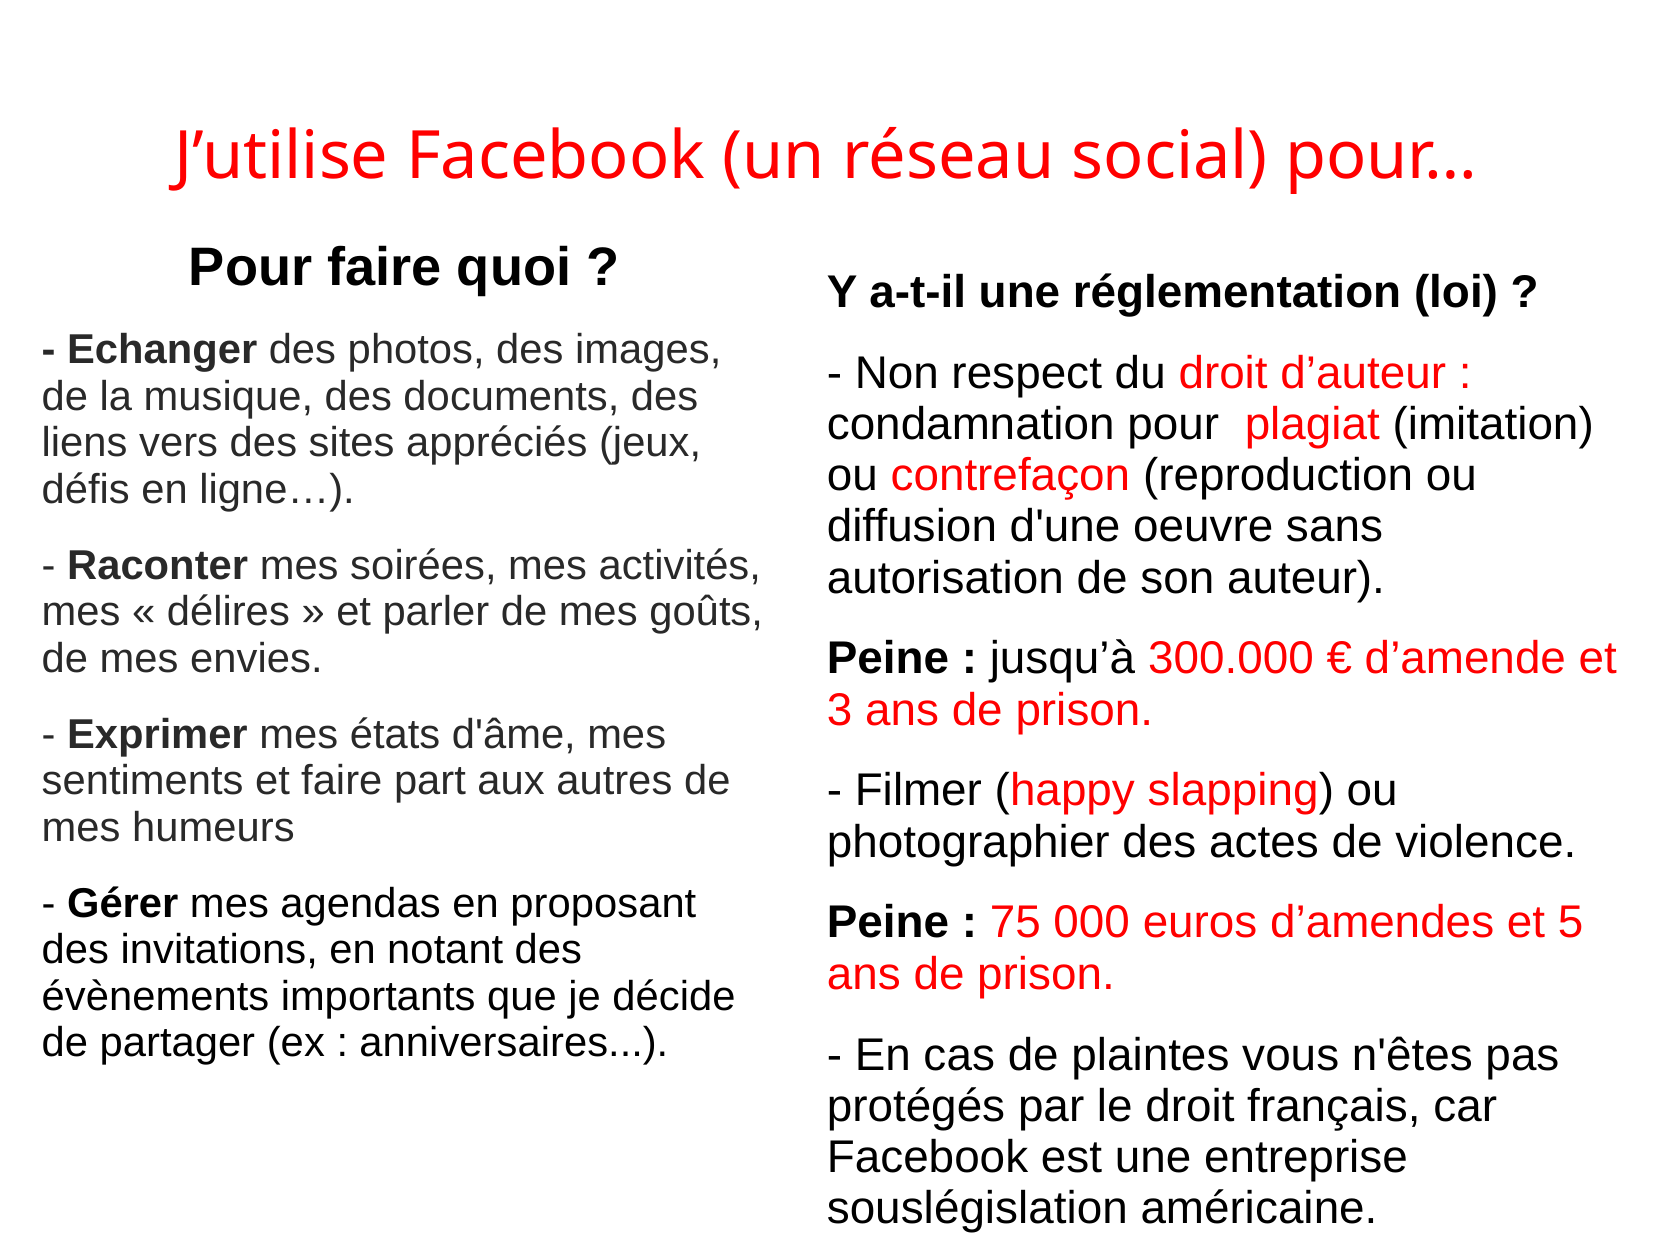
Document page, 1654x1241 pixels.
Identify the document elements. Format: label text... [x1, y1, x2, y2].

list Pour faire quoi ? - Echanger des photos, des images, de la musique, des documents, des liens vers des sites appréciés (jeux, défis en ligne…). - Raconter mes soirées, mes activités, mes « délires » et parler de mes goûts, de mes envies. - Exprimer mes états d'âme, mes sentiments et faire part aux autres de mes humeurs - Gérer mes agendas en proposant des invitations, en notant des évènements importants que je décide de partager (ex : anniversaires...). [41, 236, 768, 1076]
title J’utilise Facebook (un réseau social) pour… [82, 56, 1571, 250]
list Y a-t-il une réglementation (loi) ? - Non respect du droit d’auteur : condamnation pour plagiat (imitation) ou contrefaçon (reproduction ou diffusion d'une oeuvre sans autorisation de son auteur). Peine : jusqu’à 300.000 € d’amende et 3 ans de prison. - Filmer (happy slapping) ou photographier des actes de violence. Peine : 75 000 euros d’amendes et 5 ans de prison. - En cas de plaintes vous n'êtes pas protégés par le droit français, car Facebook est une entreprise souslégislation américaine. [826, 265, 1625, 1235]
